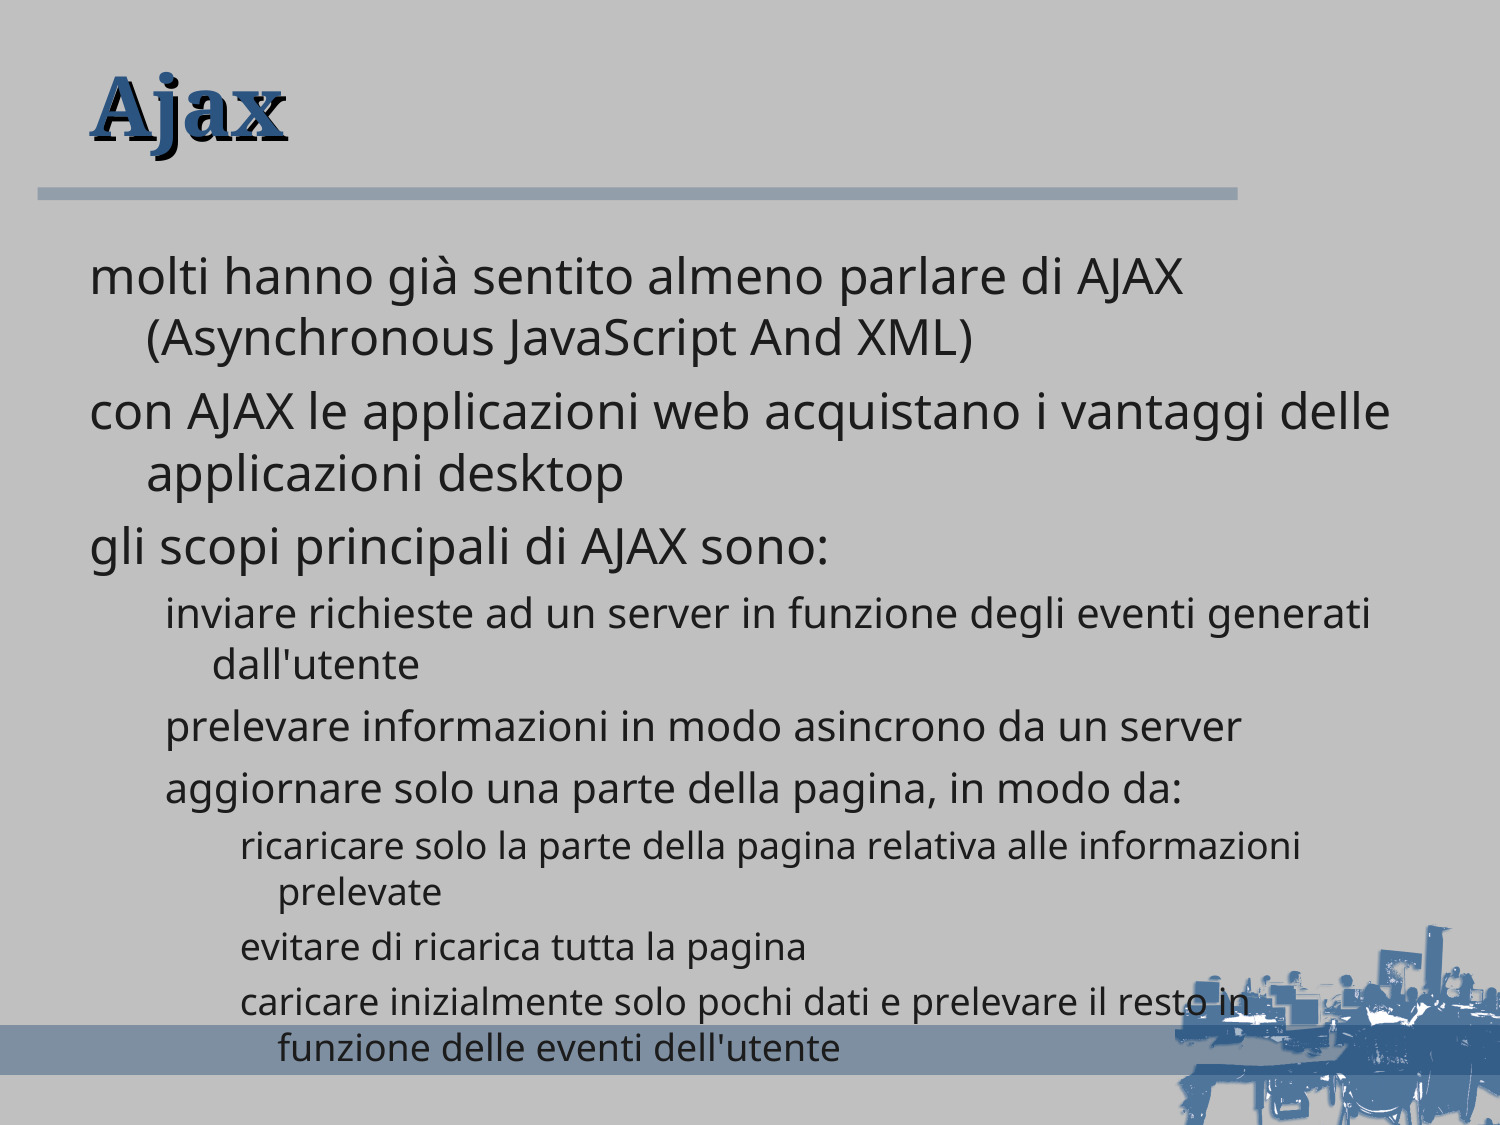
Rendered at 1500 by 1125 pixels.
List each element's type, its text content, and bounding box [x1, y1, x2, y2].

title Ajax [75, 45, 1426, 163]
list molti hanno già sentito almeno parlare di AJAX (Asynchronous JavaScript And XML) con AJAX le applicazioni web acquistano i vantaggi delle applicazioni desktop gli scopi principali di AJAX sono: inviare richieste ad un server in funzione degli eventi generati dall'utente prelevare informazioni in modo asincrono da un server aggiornare solo una parte della pagina, in modo da: ricaricare solo la parte della pagina relativa alle informazioni prelevate evitare di ricarica tutta la pagina caricare inizialmente solo pochi dati e prelevare il resto in funzione delle eventi dell'utente [75, 237, 1426, 1006]
